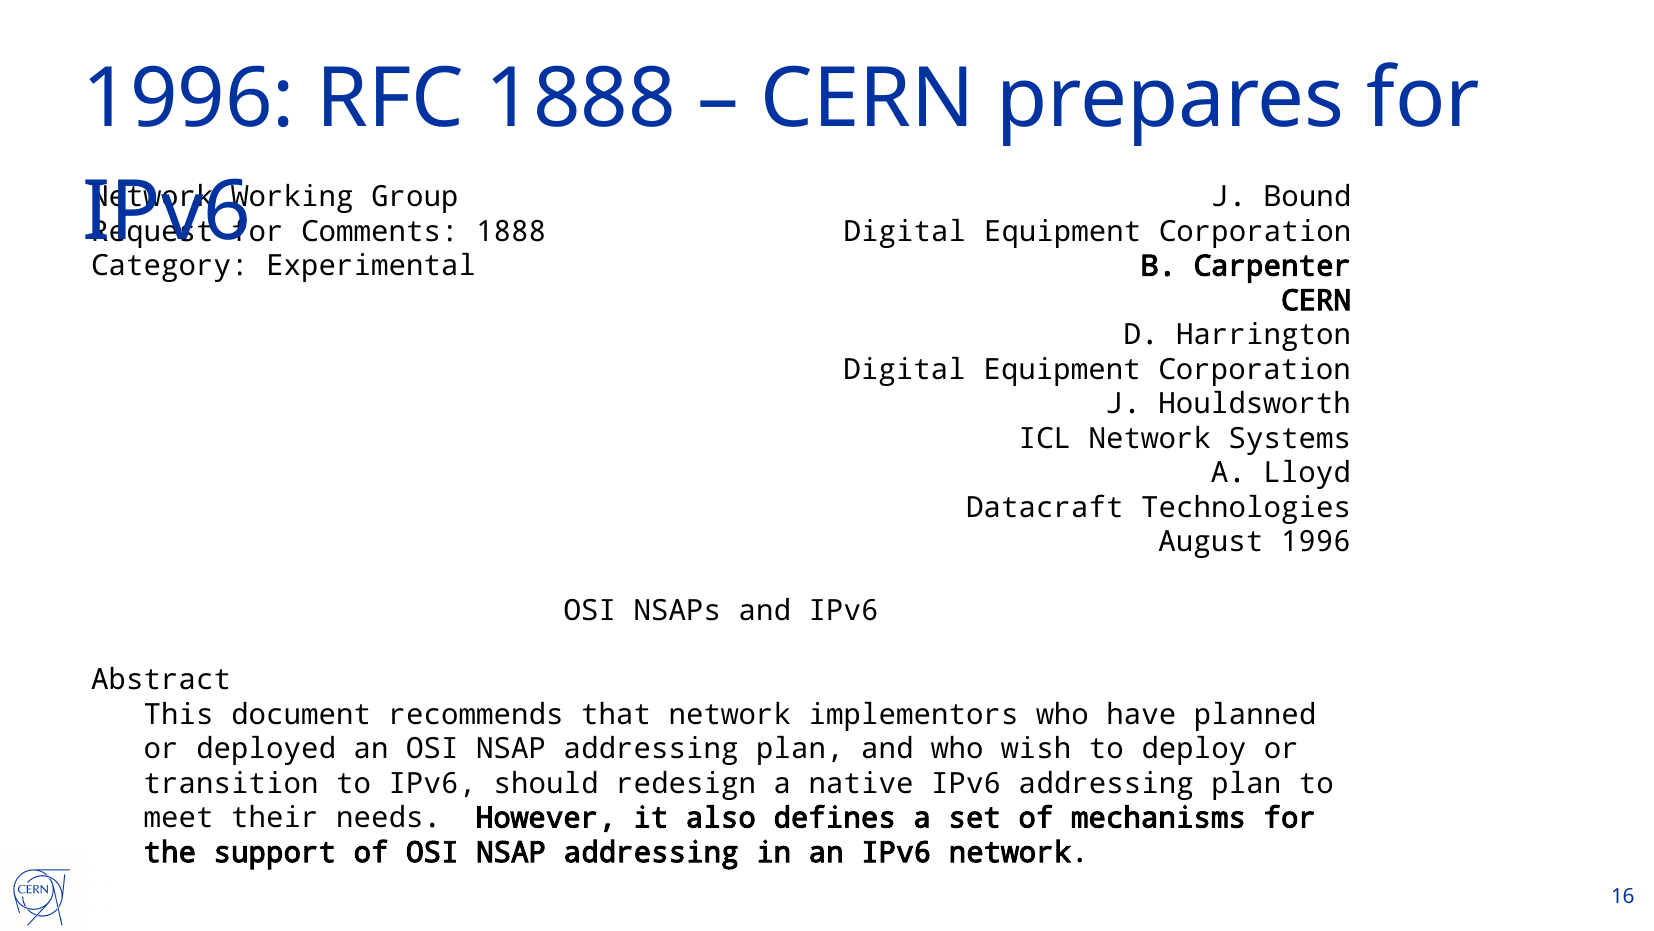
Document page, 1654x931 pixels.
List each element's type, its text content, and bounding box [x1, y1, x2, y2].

picture [0, 850, 76, 931]
text_box Network Working Group J. Bound Request for Comments: 1888 Digital Equipment Corporation Category: Experimental B. Carpenter CERN D. Harrington Digital Equipment Corporation J. Houldsworth ICL Network Systems A. Lloyd Datacraft Technologies August 1996 OSI NSAPs and IPv6 Abstract This document recommends that network implementors who have planned or deployed an OSI NSAP addressing plan, and who wish to deploy or transition to IPv6, should redesign a native IPv6 addressing plan to meet their needs. However, it also defines a set of mechanisms for the support of OSI NSAP addressing in an IPv6 network. [76, 172, 1601, 931]
title 1996: RFC 1888 – CERN prepares for IPv6 [82, 37, 1571, 193]
